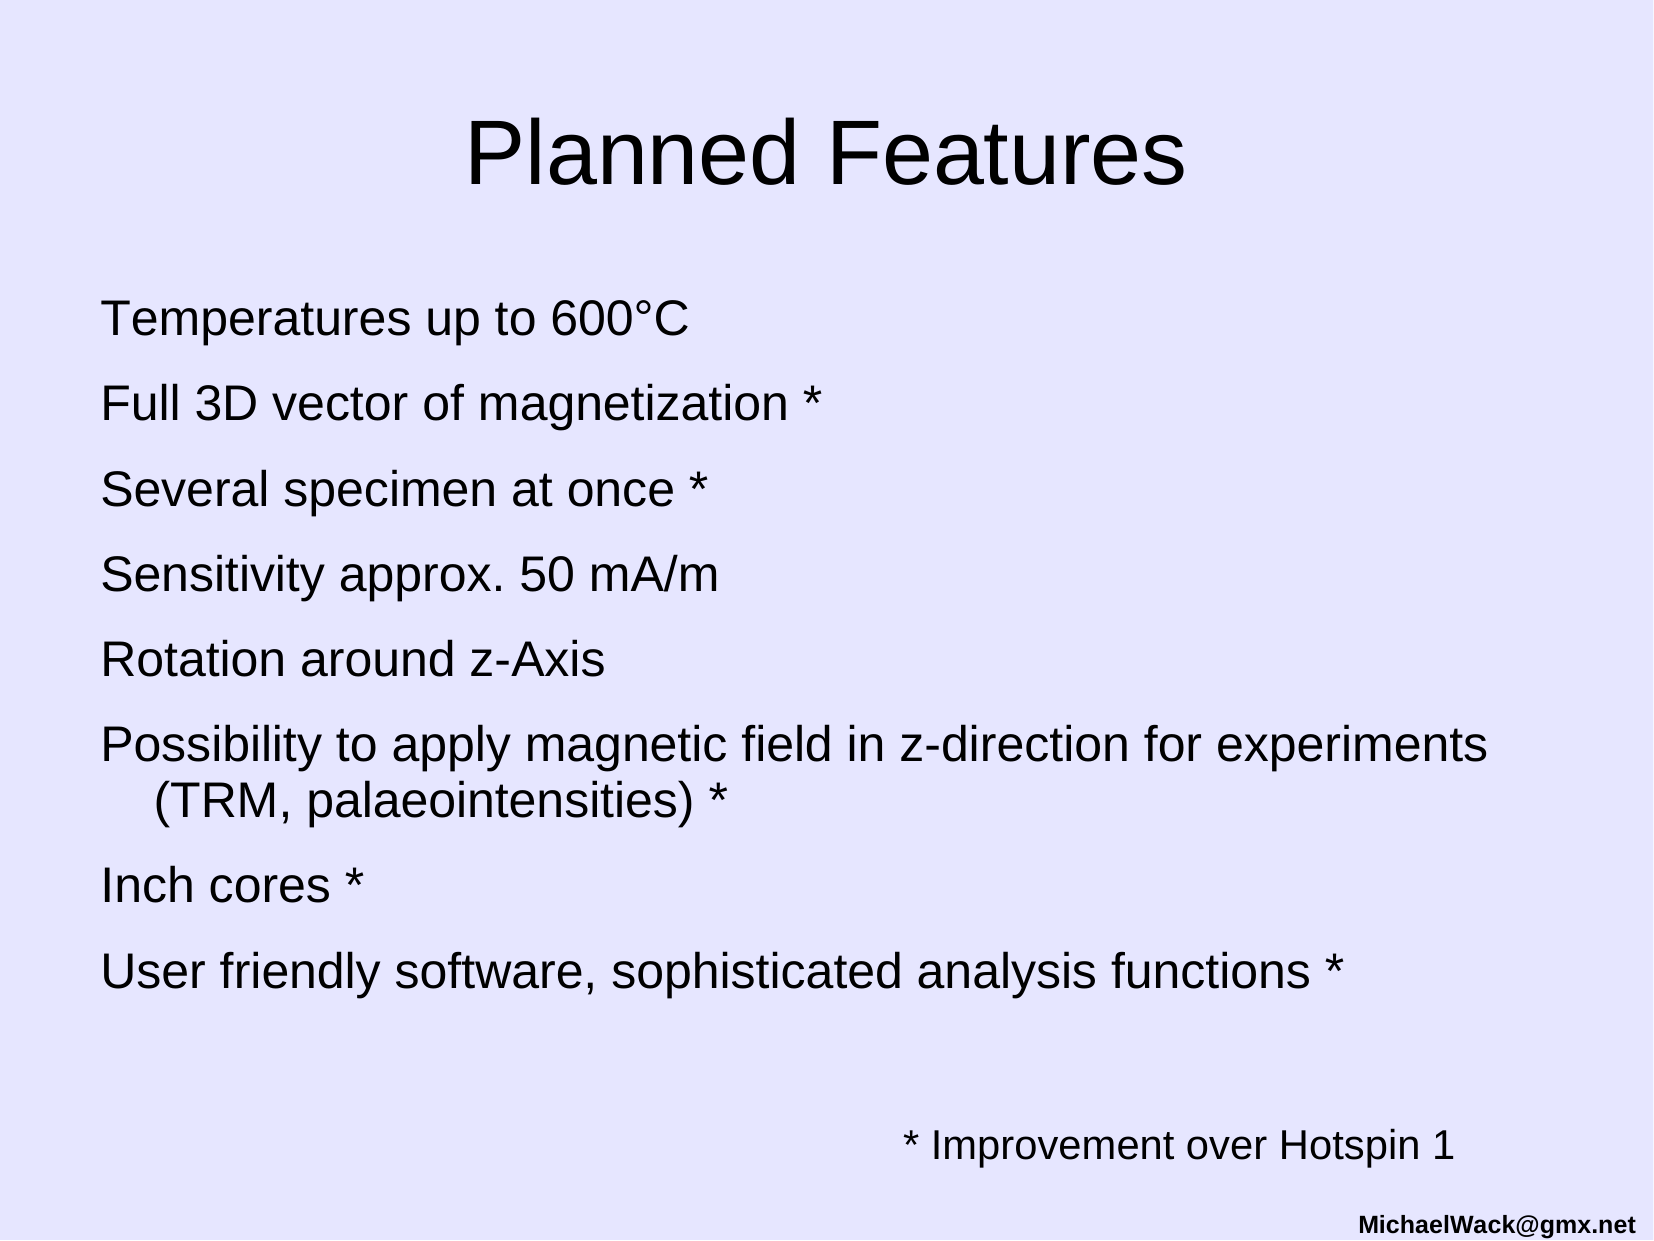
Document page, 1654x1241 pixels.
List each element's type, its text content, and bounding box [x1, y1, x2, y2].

title Planned Features [82, 49, 1571, 257]
list Temperatures up to 600°C Full 3D vector of magnetization * Several specimen at once * Sensitivity approx. 50 mA/m Rotation around z-Axis Possibility to apply magnetic field in z-direction for experiments (TRM, palaeointensities) * Inch cores * User friendly software, sophisticated analysis functions * [82, 290, 1536, 1109]
text_box * Improvement over Hotspin 1 [903, 1122, 1456, 1169]
